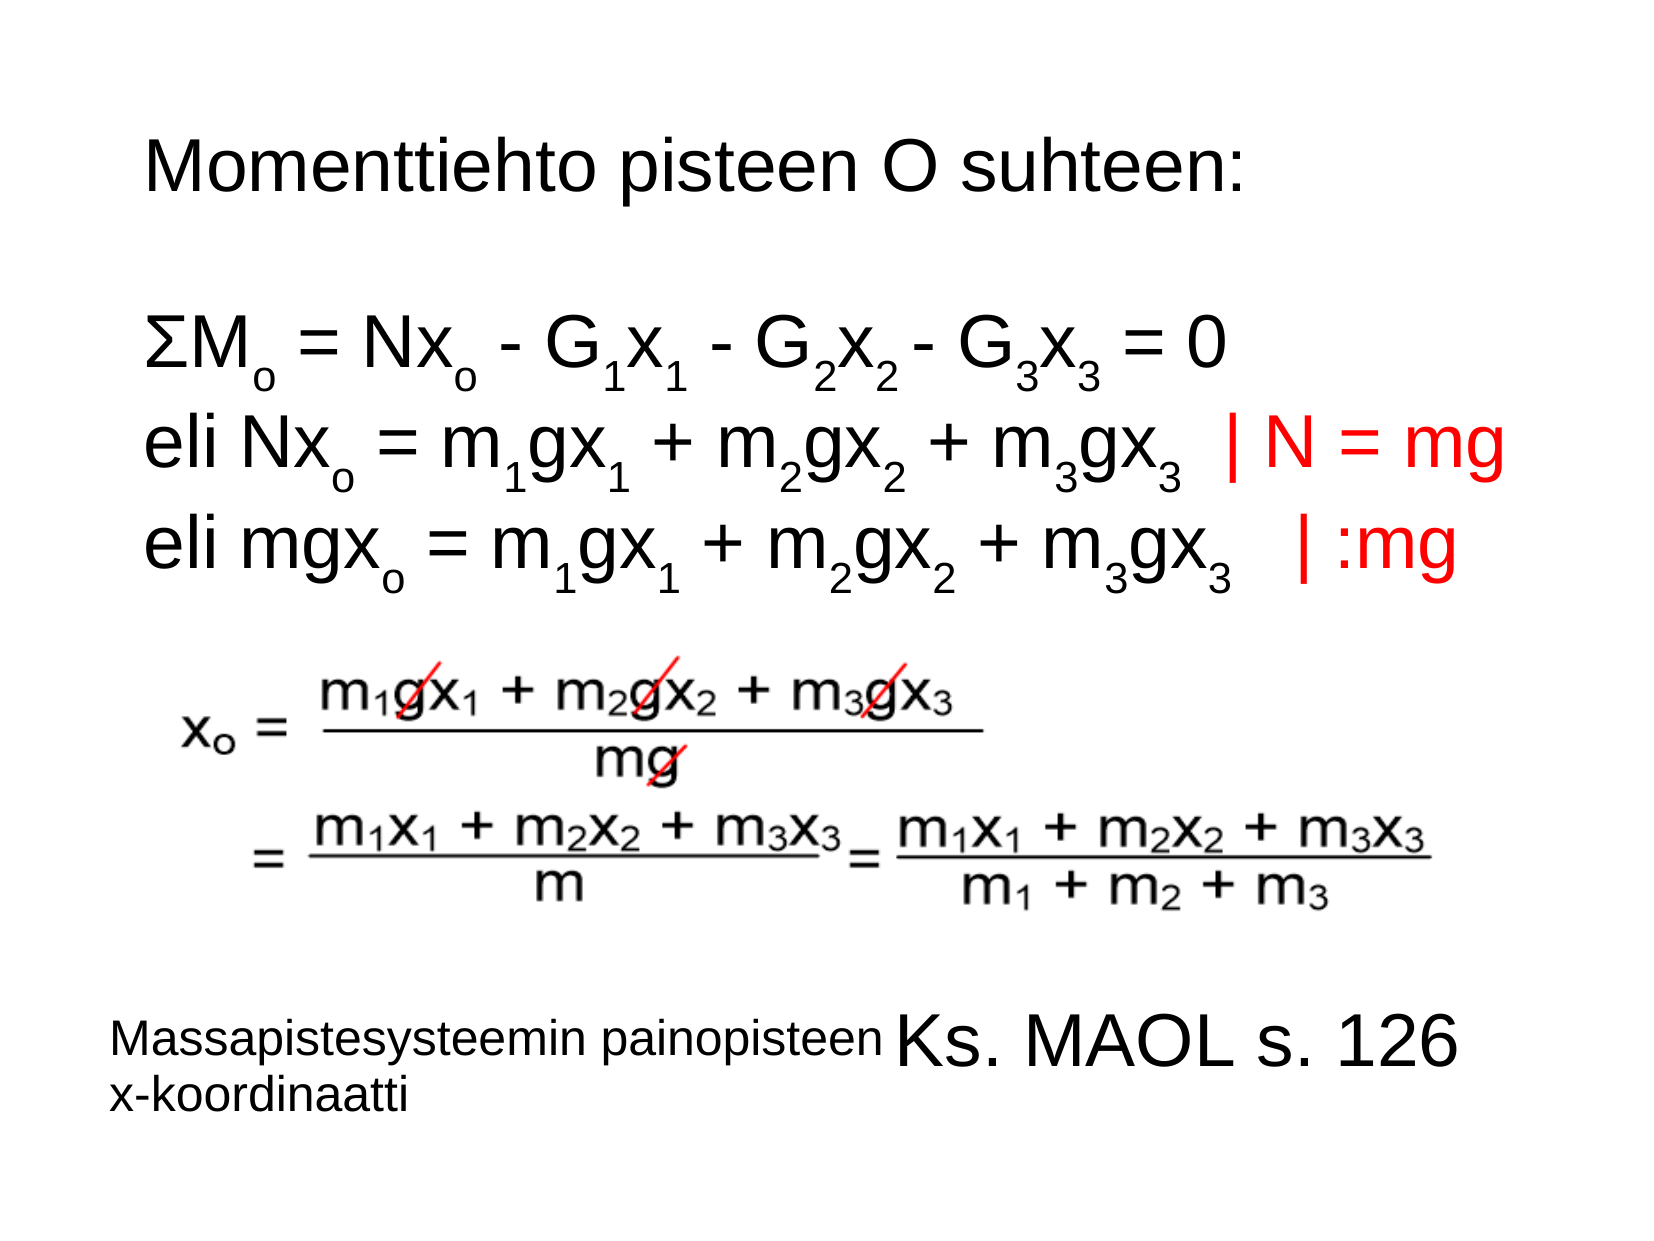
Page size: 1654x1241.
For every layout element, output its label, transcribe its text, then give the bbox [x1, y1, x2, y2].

text_box Massapistesysteemin painopisteen x-koordinaatti [94, 1003, 899, 1135]
picture [129, 624, 1473, 934]
text_box Ks. MAOL s. 126 [879, 992, 1501, 1123]
text_box Momenttiehto pisteen O suhteen: ƩMo = Nxo - G1x1 - G2x2 - G3x3 = 0 eli Nxo = m1gx1 + m2gx2 + m3gx3 | N = mg eli mgxo = m1gx1 + m2gx2 + m3gx3 | :mg [128, 117, 1619, 609]
